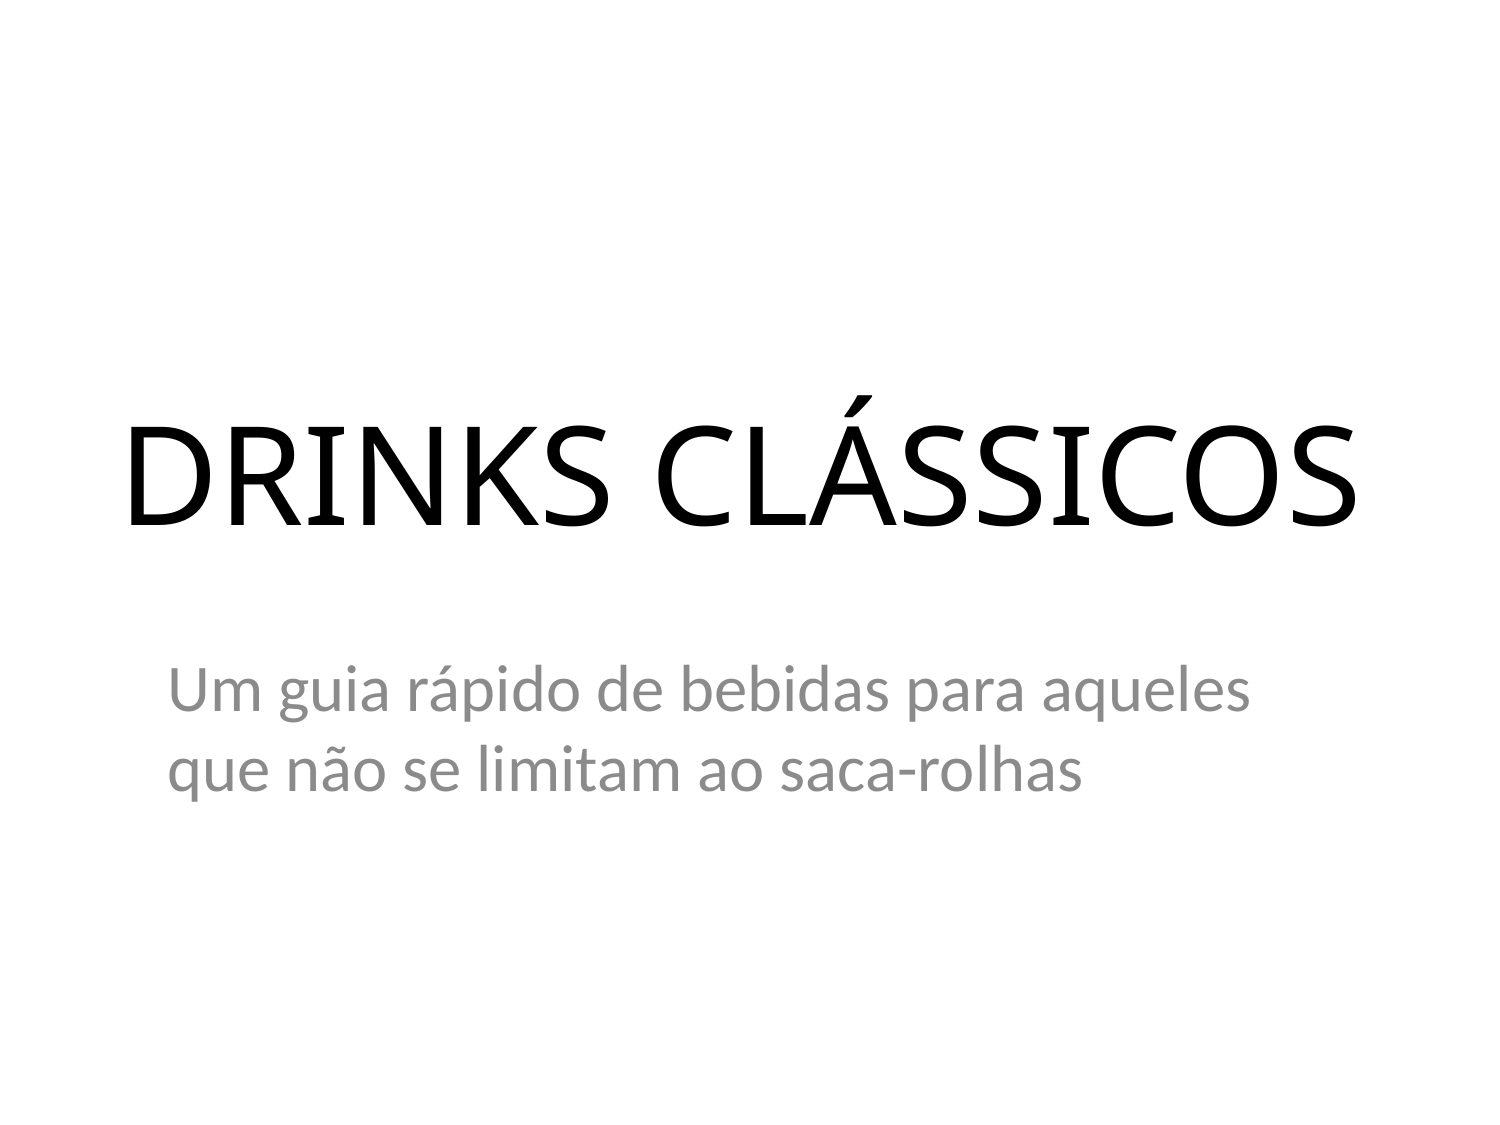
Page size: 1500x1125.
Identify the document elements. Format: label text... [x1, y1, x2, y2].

title DRINKS CLÁSSICOS [93, 349, 1388, 591]
subtitle Um guia rápido de bebidas para aqueles que não se limitam ao saca-rolhas [152, 637, 1336, 925]
